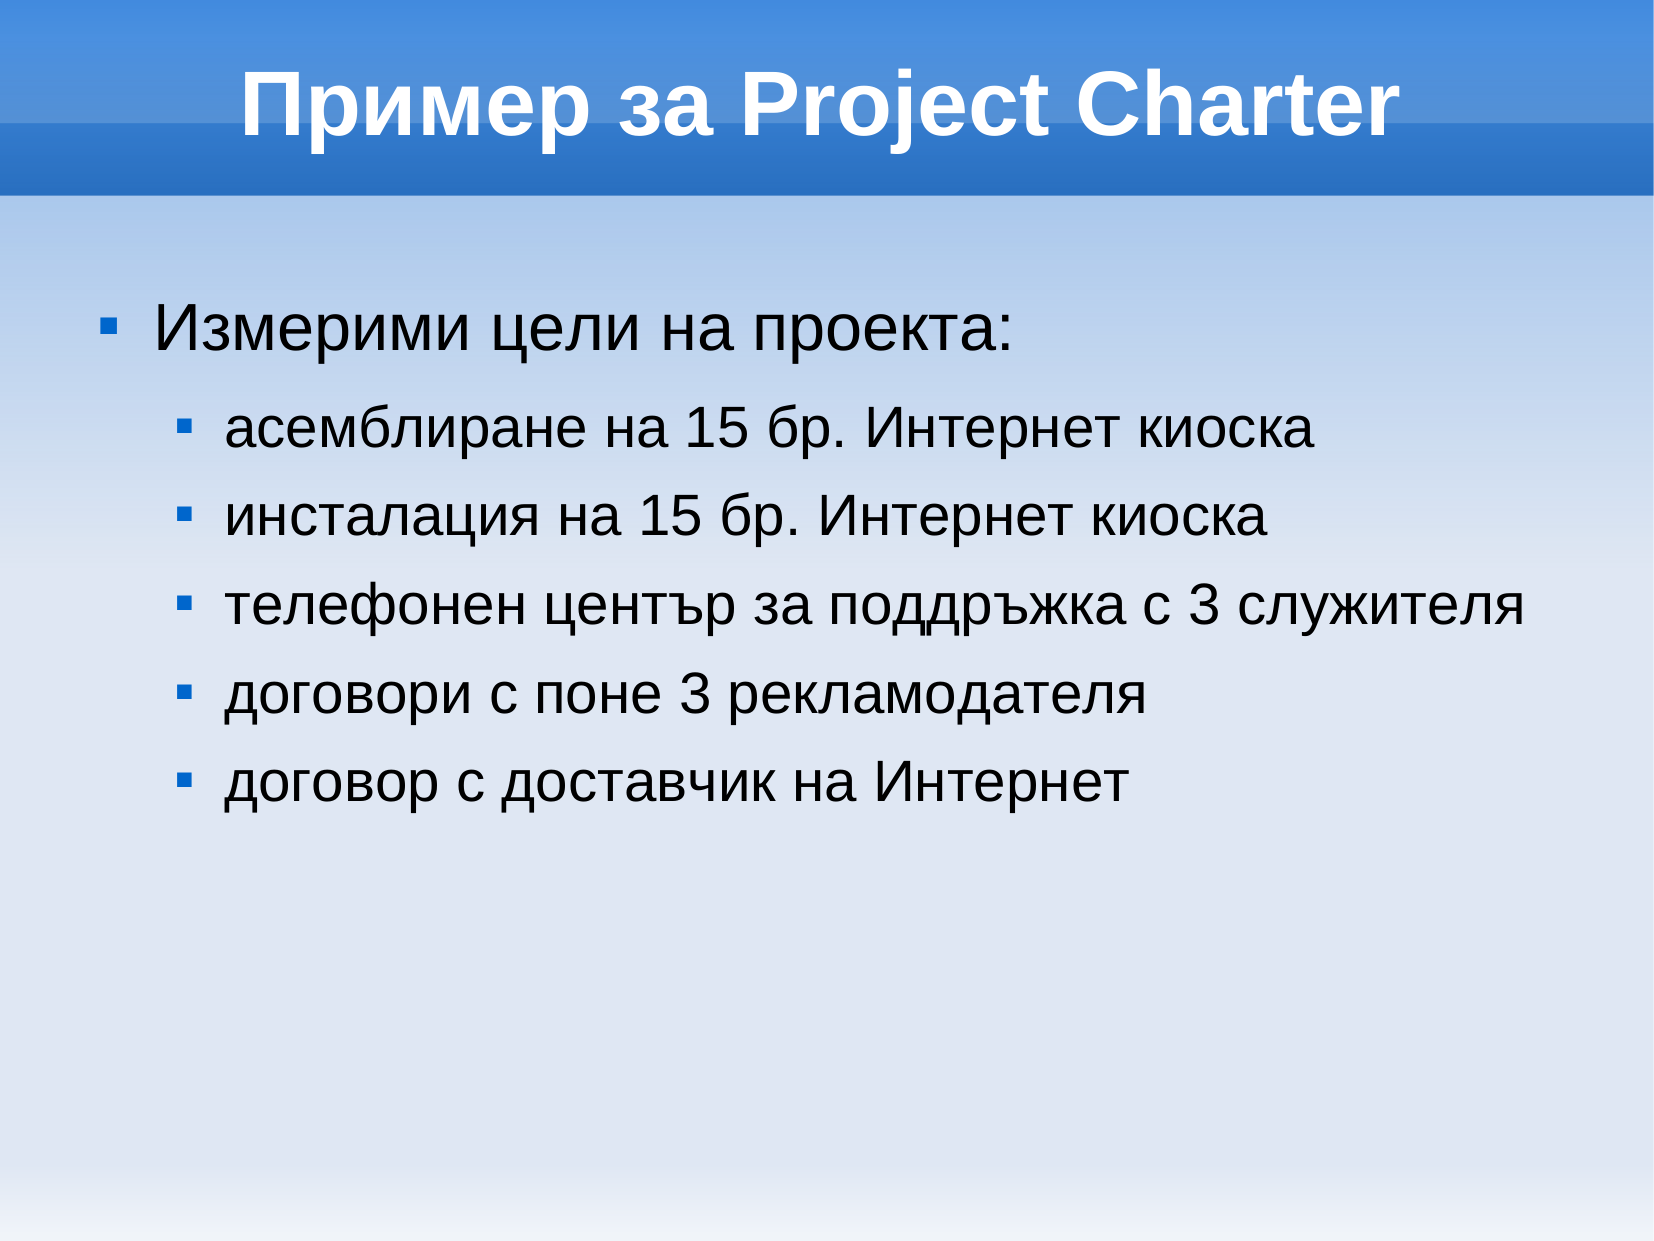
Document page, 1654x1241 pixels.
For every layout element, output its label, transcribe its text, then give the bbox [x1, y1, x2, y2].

title Пример за Project Charter [76, 7, 1565, 200]
picture [0, 0, 1654, 1241]
list Измерими цели на проекта: асемблиране на 15 бр. Интернет киоска инсталация на 15 бр. Интернет киоска телефонен център за поддръжка с 3 служителя договори с поне 3 рекламодателя договор с доставчик на Интернет [82, 290, 1571, 1094]
